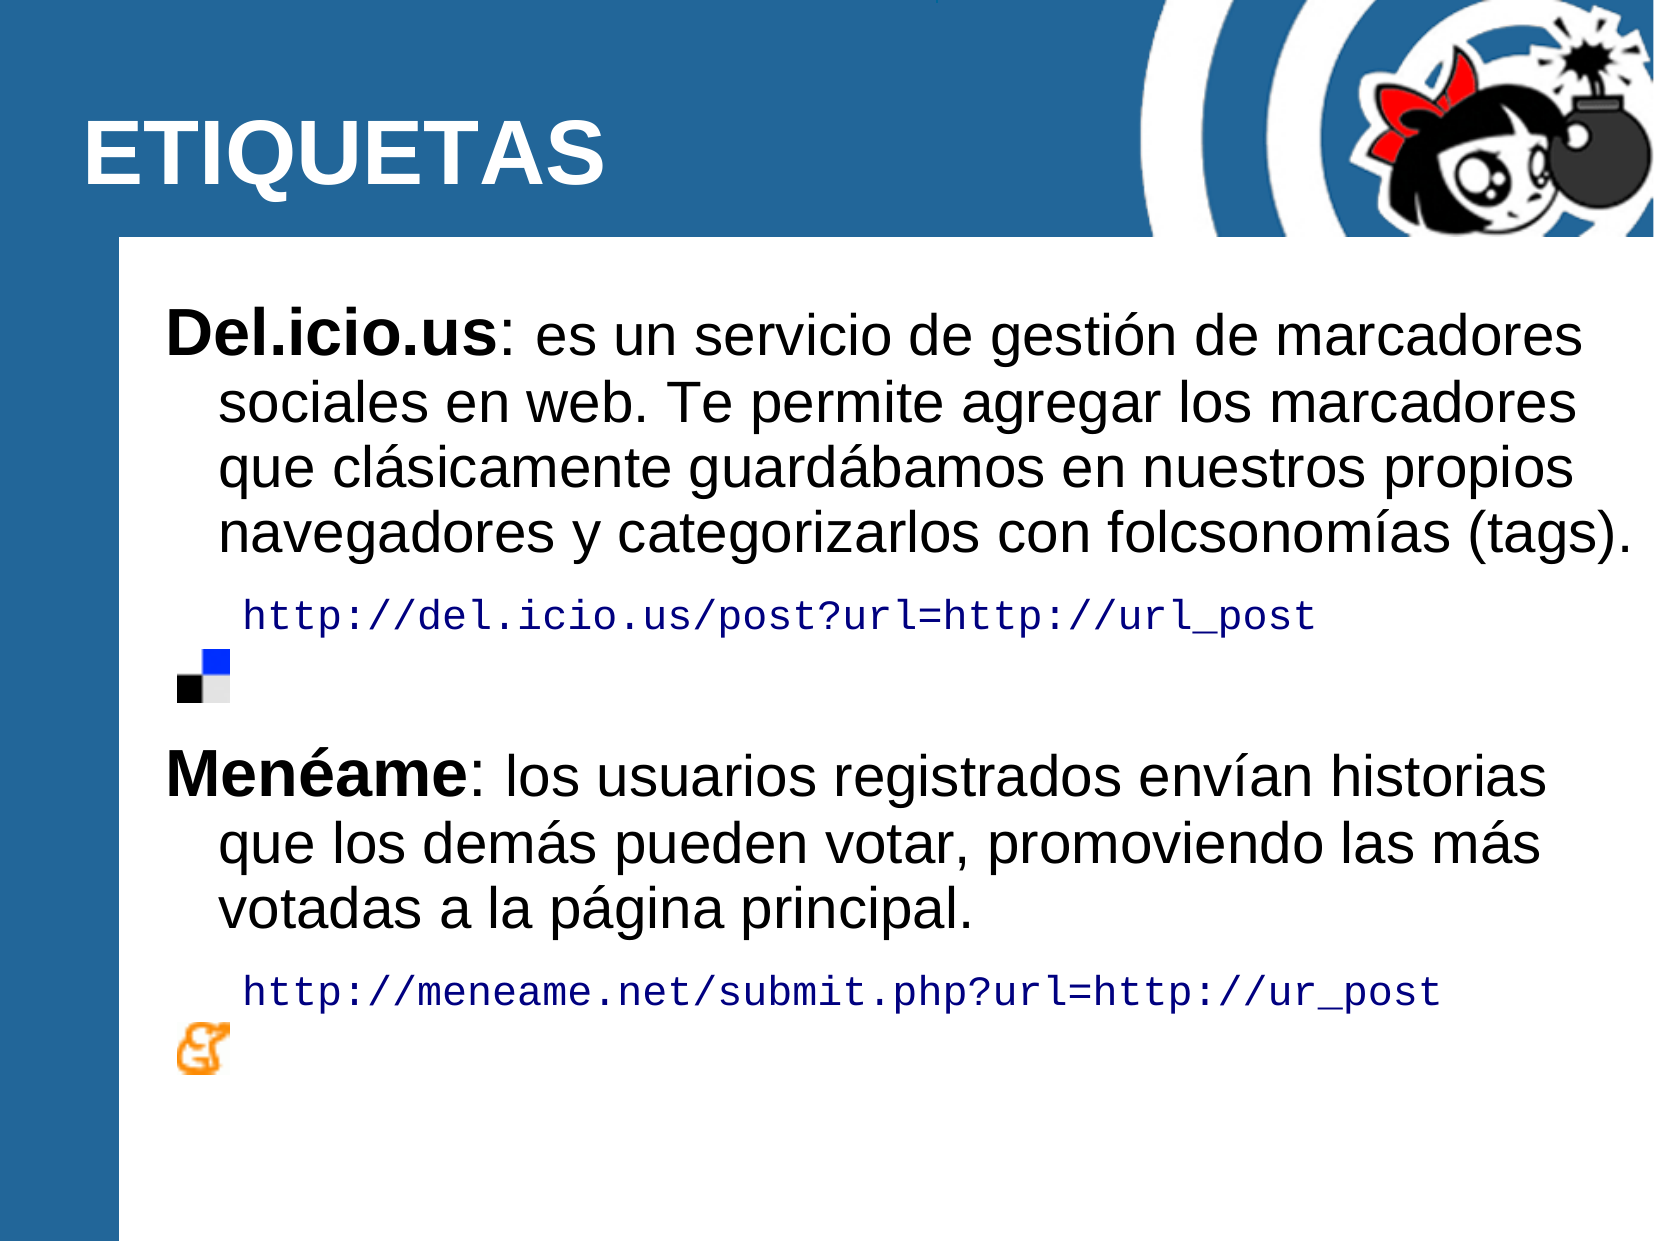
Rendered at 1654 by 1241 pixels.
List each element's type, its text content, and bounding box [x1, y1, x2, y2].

picture [0, 0, 1654, 1241]
title ETIQUETAS [82, 49, 1571, 257]
picture [177, 1022, 230, 1075]
picture [177, 649, 230, 703]
list Del.icio.us: es un servicio de gestión de marcadores sociales en web. Te permite agregar los marcadores que clásicamente guardábamos en nuestros propios navegadores y categorizarlos con folcsonomías (tags). http://del.icio.us/post?url=http://url_post Menéame: los usuarios registrados envían historias que los demás pueden votar, promoviendo las más votadas a la página principal. http://meneame.net/submit.php?url=http://ur_post [147, 295, 1636, 1143]
